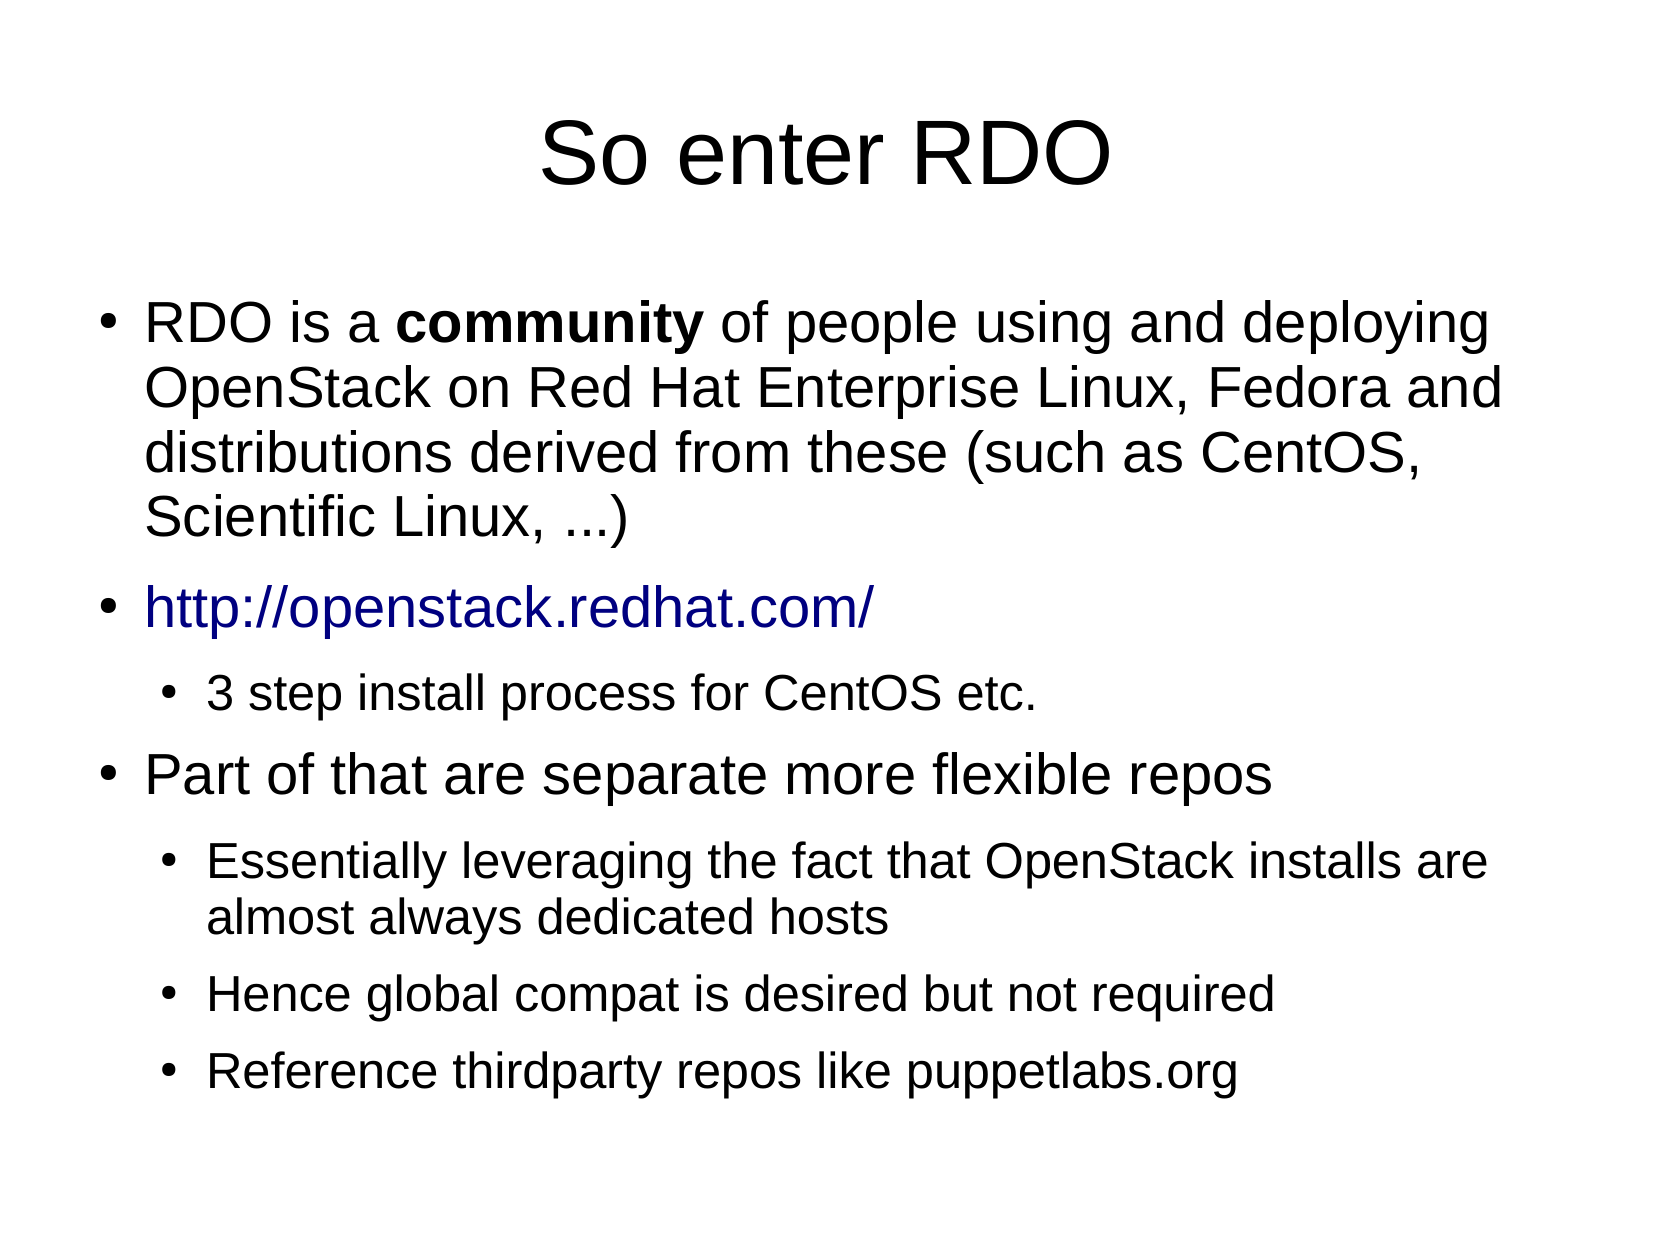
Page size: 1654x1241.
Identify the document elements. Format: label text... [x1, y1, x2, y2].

title So enter RDO [82, 49, 1571, 257]
list RDO is a community of people using and deploying OpenStack on Red Hat Enterprise Linux, Fedora and distributions derived from these (such as CentOS, Scientific Linux, ...) http://openstack.redhat.com/ 3 step install process for CentOS etc. Part of that are separate more flexible repos Essentially leveraging the fact that OpenStack installs are almost always dedicated hosts Hence global compat is desired but not required Reference thirdparty repos like puppetlabs.org [82, 290, 1571, 1109]
